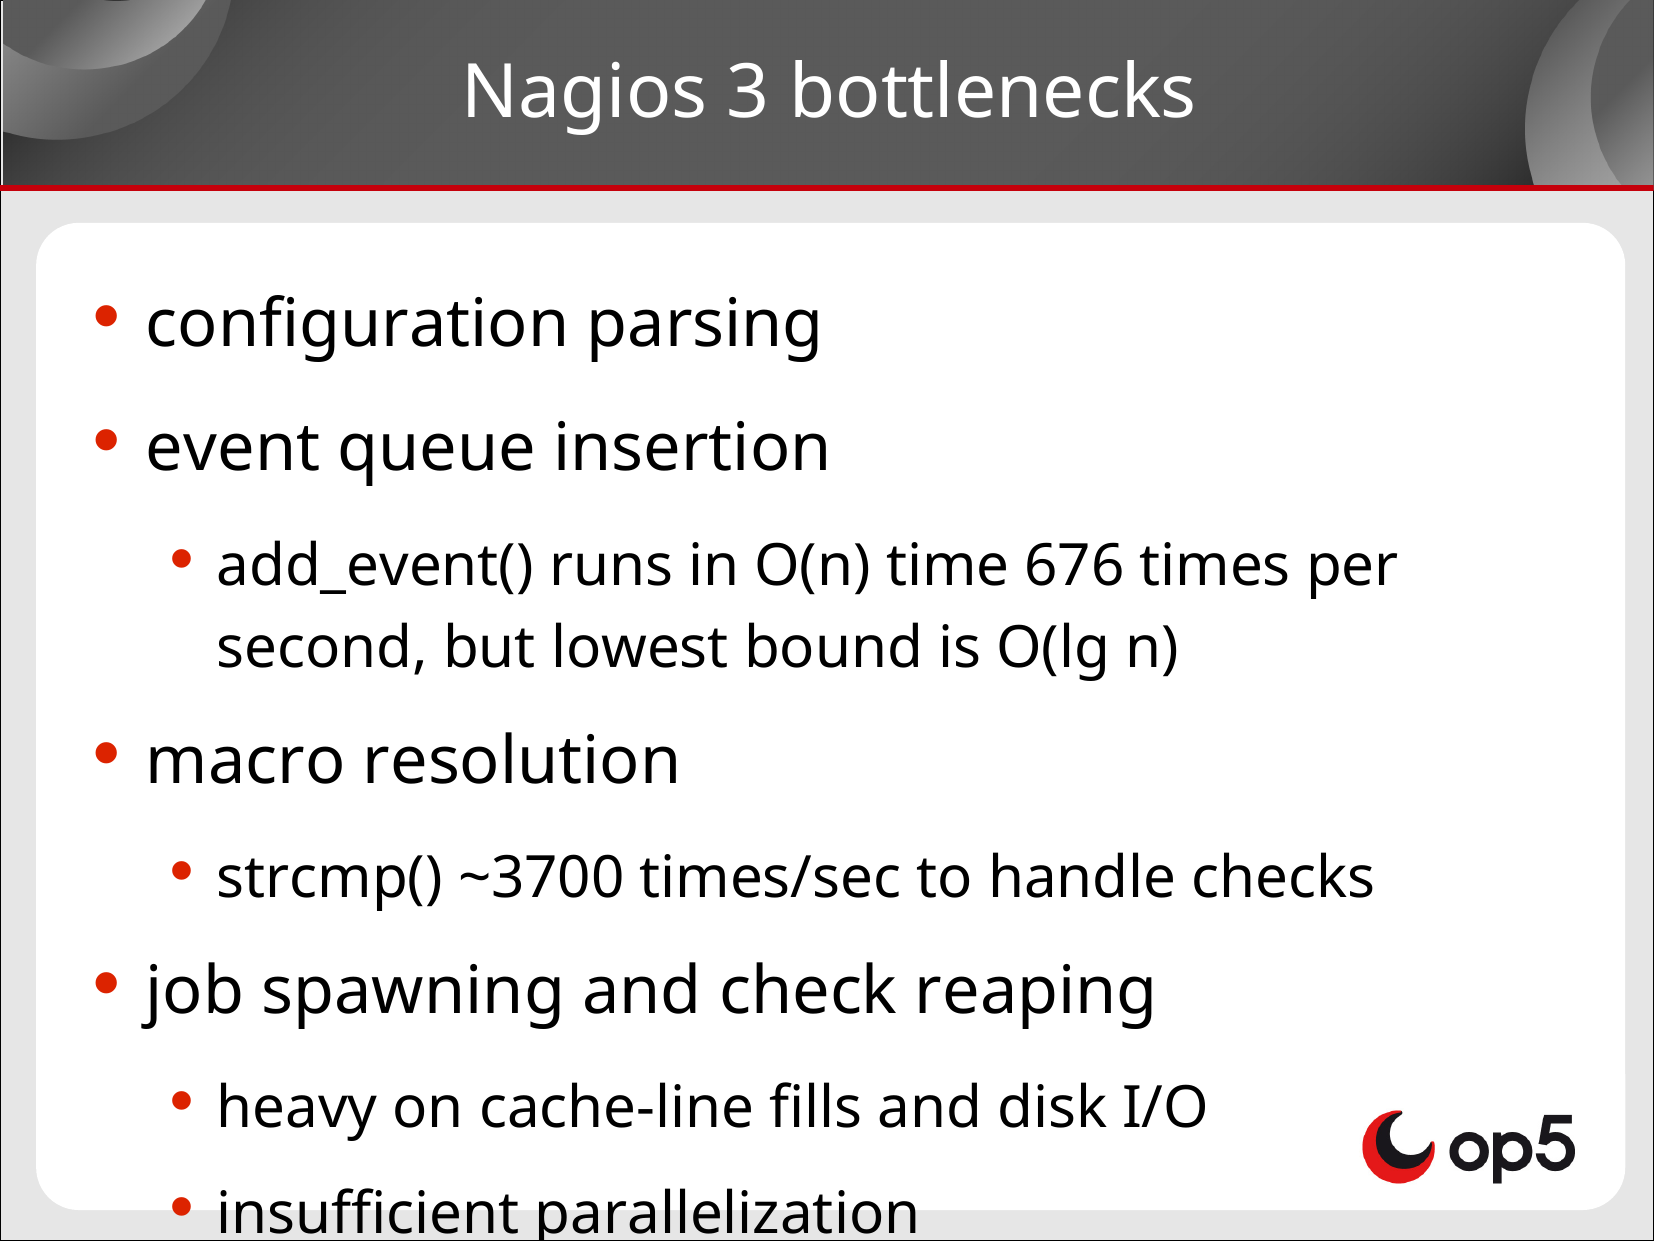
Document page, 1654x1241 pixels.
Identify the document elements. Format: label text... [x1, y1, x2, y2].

list configuration parsing event queue insertion add_event() runs in O(n) time 676 times per second, but lowest bound is O(lg n) macro resolution strcmp() ~3700 times/sec to handle checks job spawning and check reaping heavy on cache-line fills and disk I/O insufficient parallelization [75, 271, 1557, 1163]
picture [1350, 1103, 1587, 1191]
title Nagios 3 bottlenecks [88, 0, 1571, 175]
picture [3, 0, 1654, 185]
